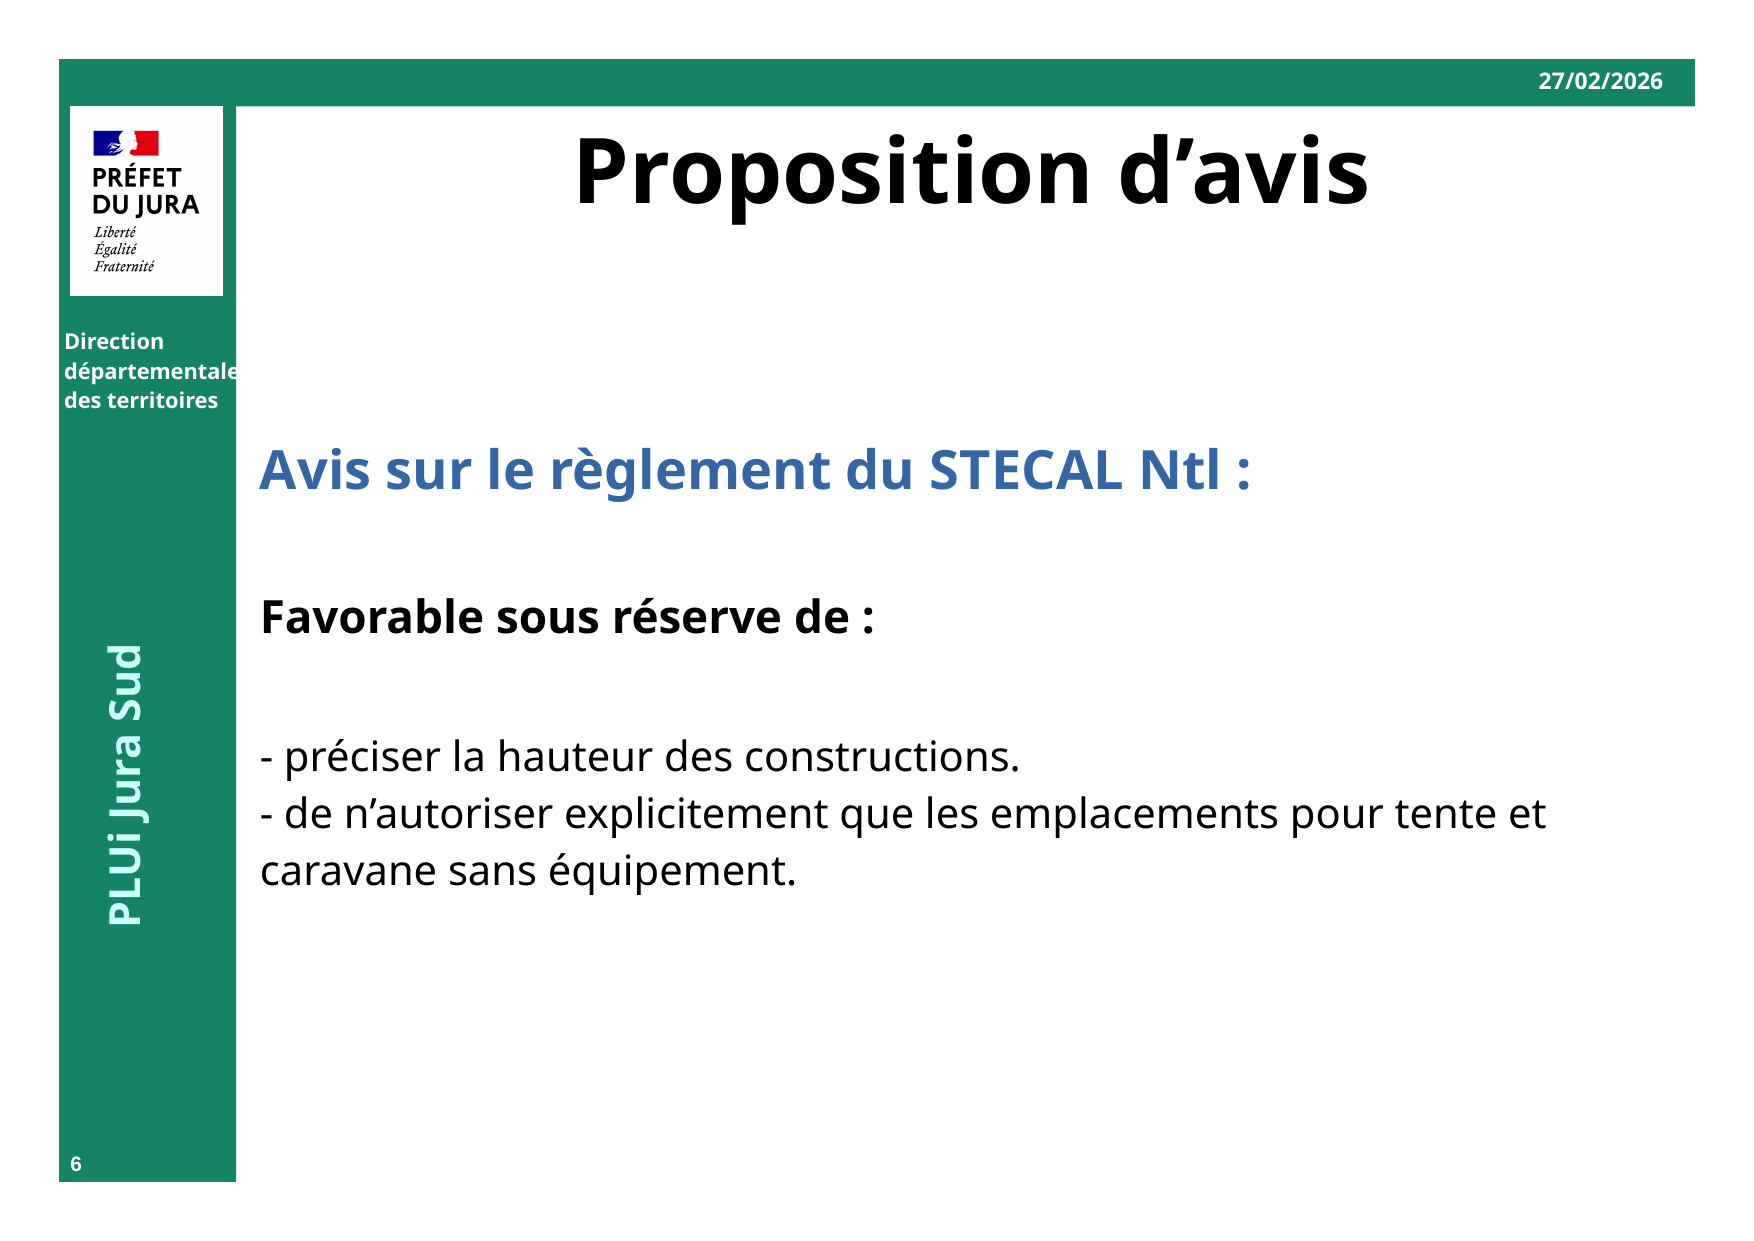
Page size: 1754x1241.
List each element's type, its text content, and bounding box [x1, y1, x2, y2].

title Proposition d’avis [271, 94, 1672, 242]
picture [70, 106, 223, 296]
title Avis sur le règlement du STECAL Ntl : Favorable sous réserve de : - préciser la hauteur des constructions. - de n’autoriser explicitement que les emplacements pour tente et caravane sans équipement. [259, 366, 1689, 1087]
